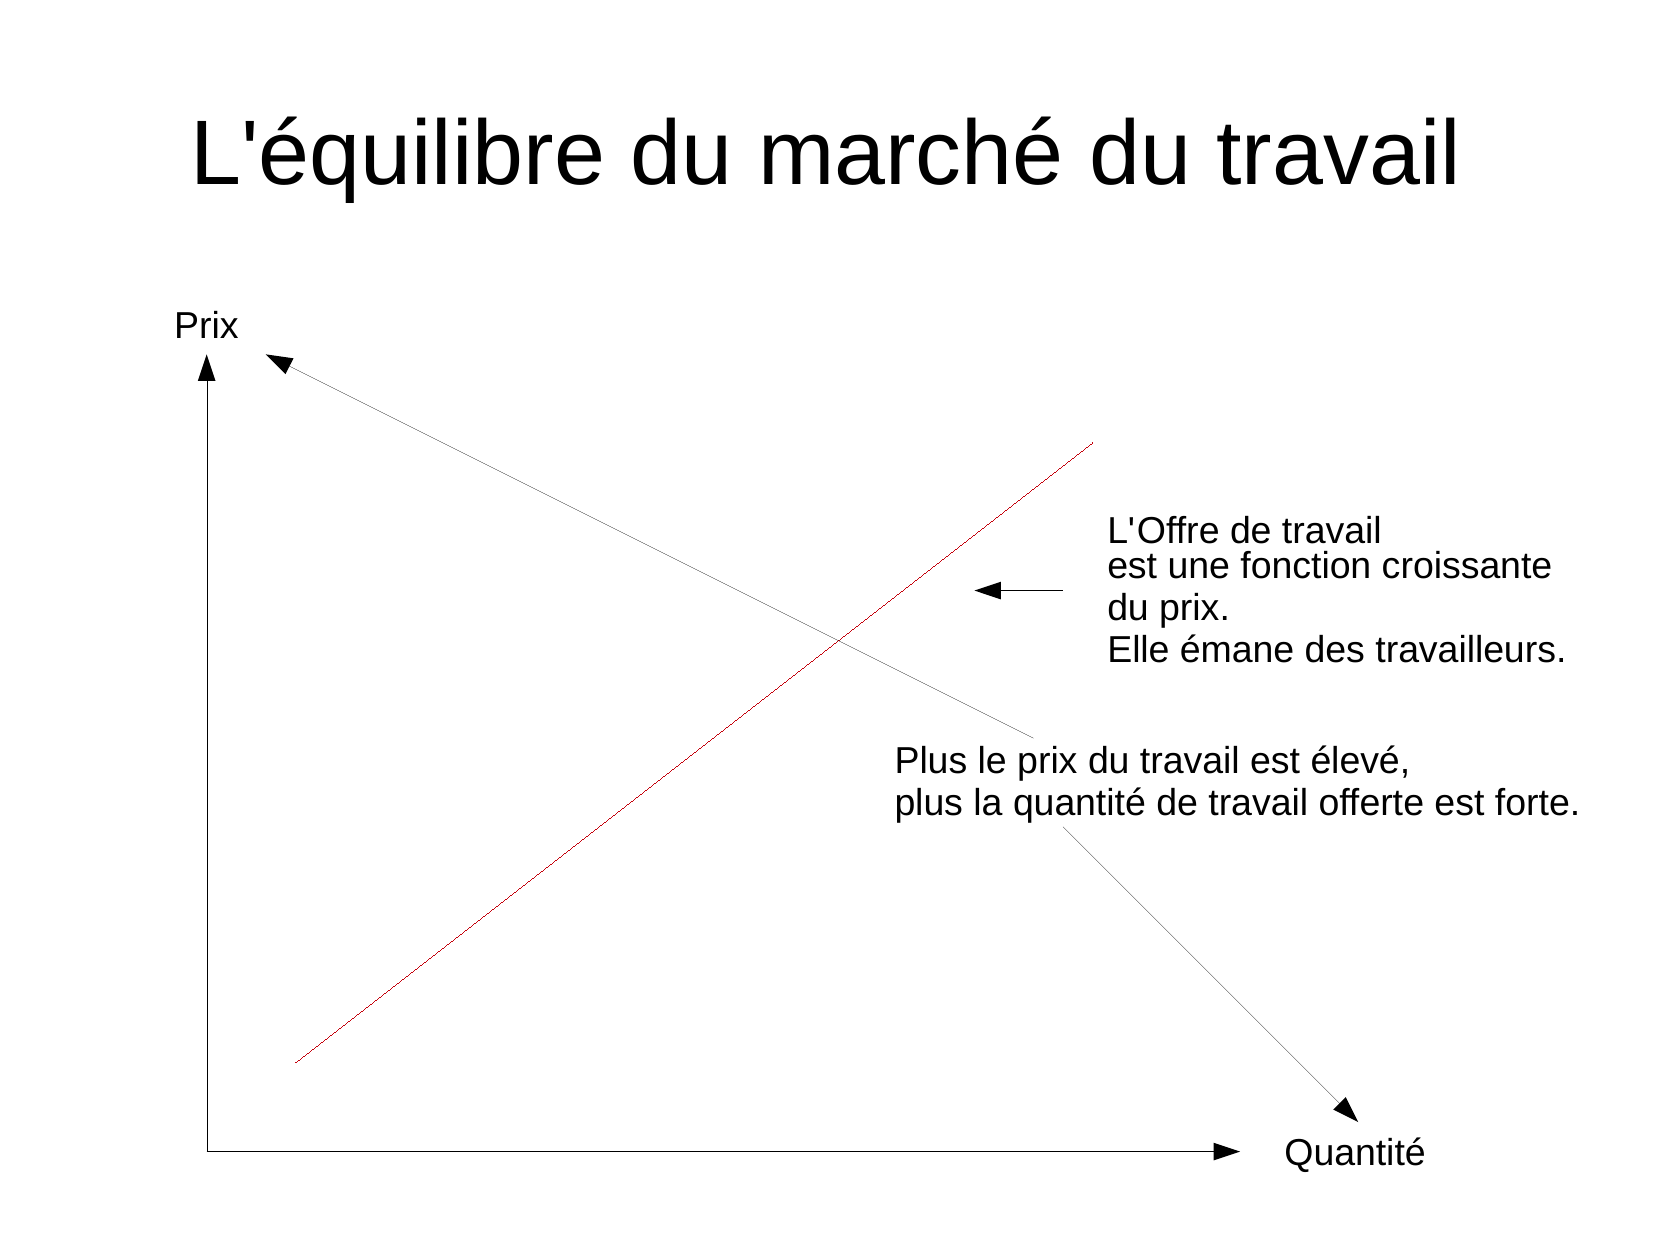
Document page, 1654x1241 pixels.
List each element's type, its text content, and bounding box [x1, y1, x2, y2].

text_box Offre de travail [1151, 501, 1397, 537]
text_box est une fonction croissante du prix. Elle émane des travailleurs. [1092, 537, 1583, 679]
title L'équilibre du marché du travail [82, 49, 1571, 257]
text_box Prix [159, 297, 254, 355]
text_box Plus le prix du travail est élevé, plus la quantité de travail offerte est forte. [879, 732, 1597, 832]
text_box L' [1092, 501, 1151, 537]
text_box Quantité [1269, 1124, 1442, 1182]
